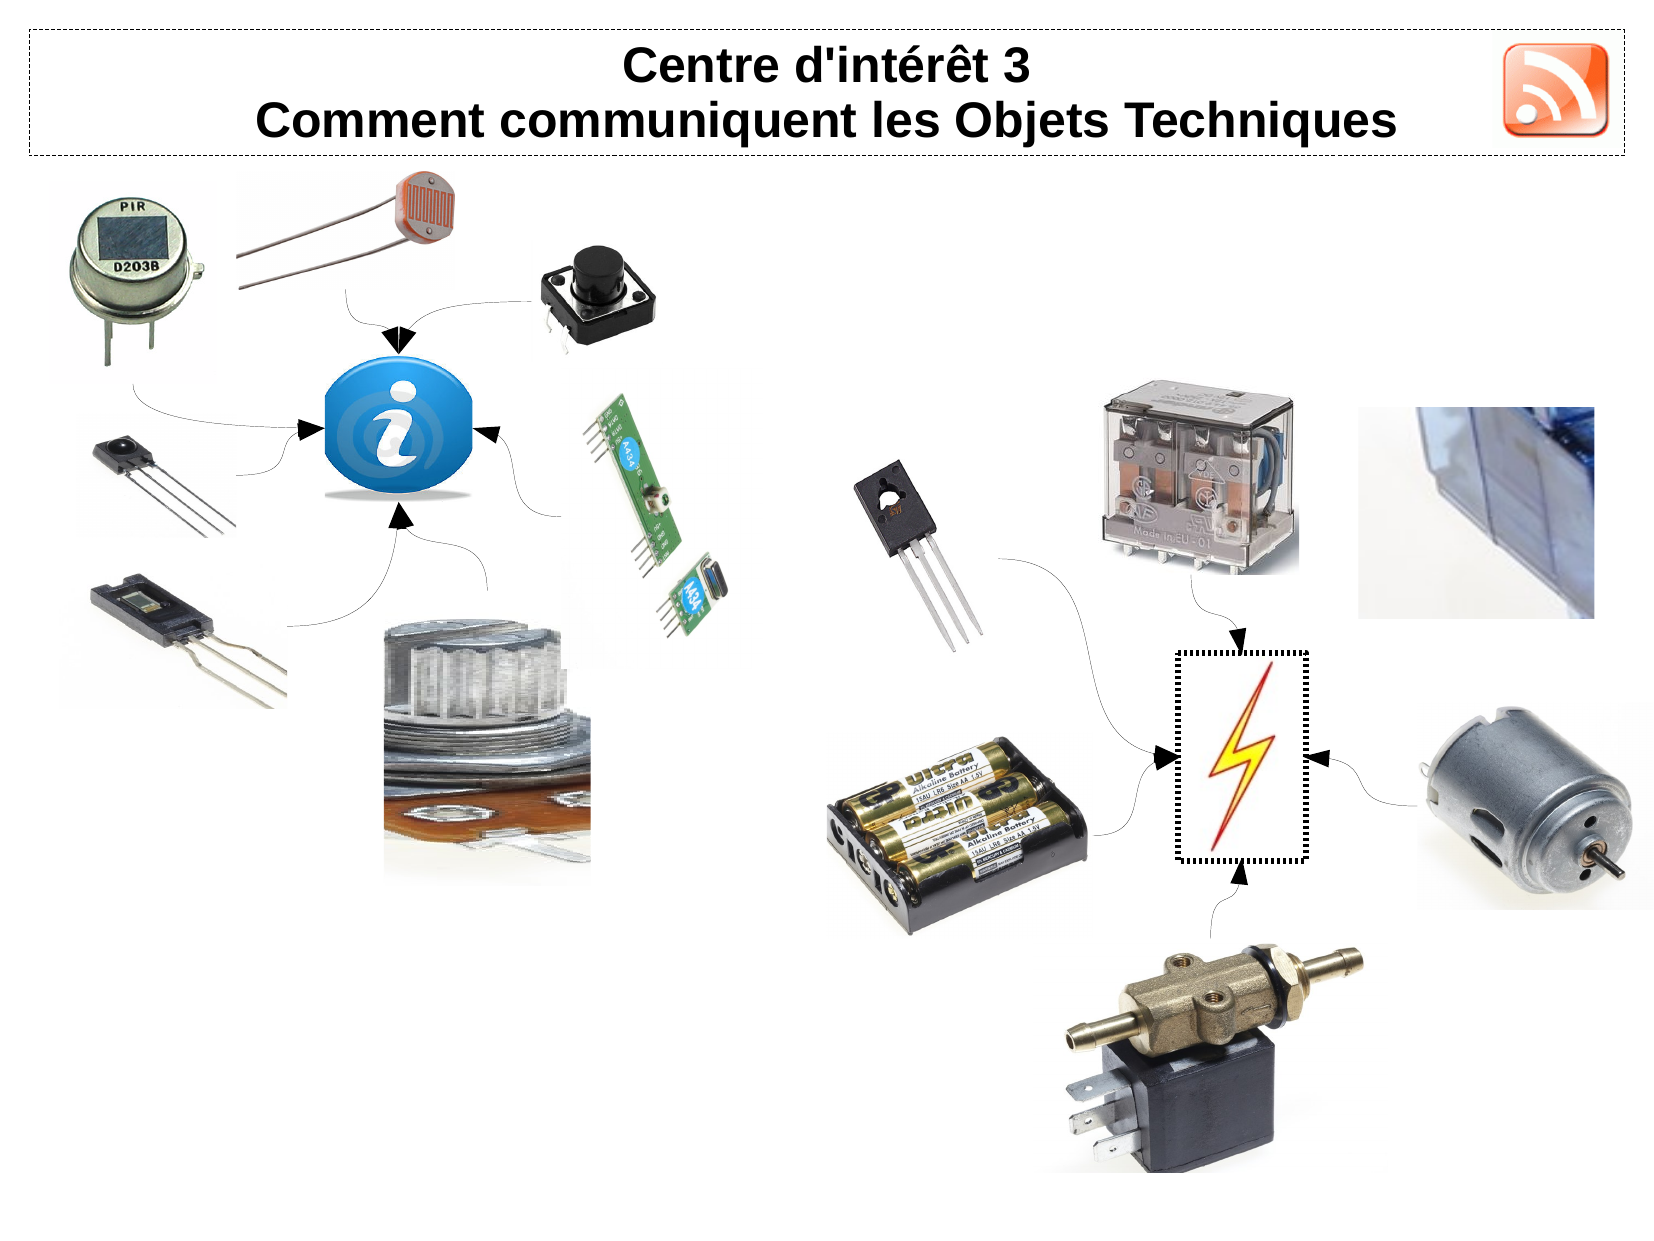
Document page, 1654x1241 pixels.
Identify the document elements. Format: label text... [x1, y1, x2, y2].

picture [1417, 702, 1654, 910]
picture [821, 411, 999, 707]
text_box Centre d'intérêt 3 Comment communiquent les Objets Techniques [29, 29, 1625, 156]
picture [49, 181, 217, 384]
picture [1181, 655, 1303, 858]
picture [826, 732, 1388, 1173]
picture [1082, 377, 1300, 575]
picture [383, 236, 798, 886]
picture [324, 354, 473, 502]
picture [59, 543, 288, 709]
picture [167, 413, 237, 425]
picture [1358, 407, 1595, 619]
picture [236, 171, 455, 290]
picture [76, 413, 237, 538]
